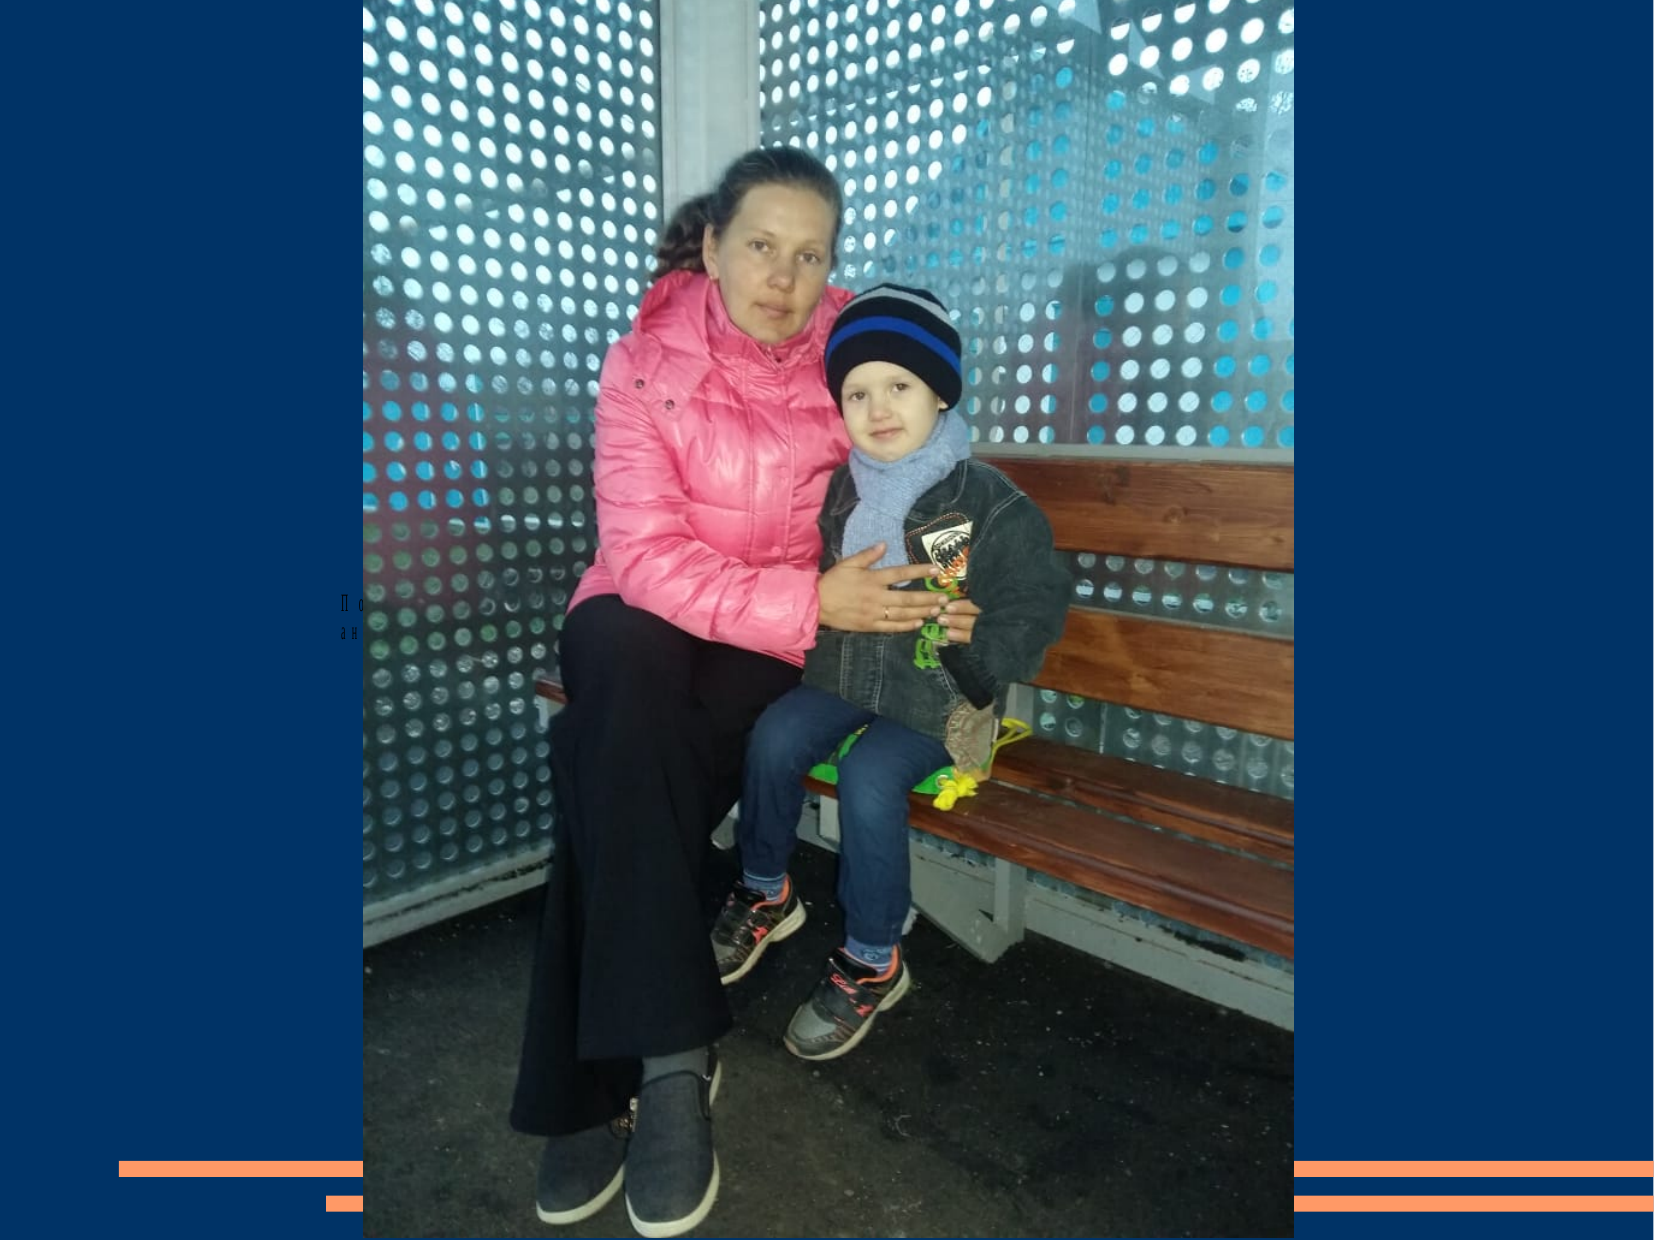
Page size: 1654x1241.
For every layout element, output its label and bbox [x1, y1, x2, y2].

picture [341, 0, 1316, 1238]
